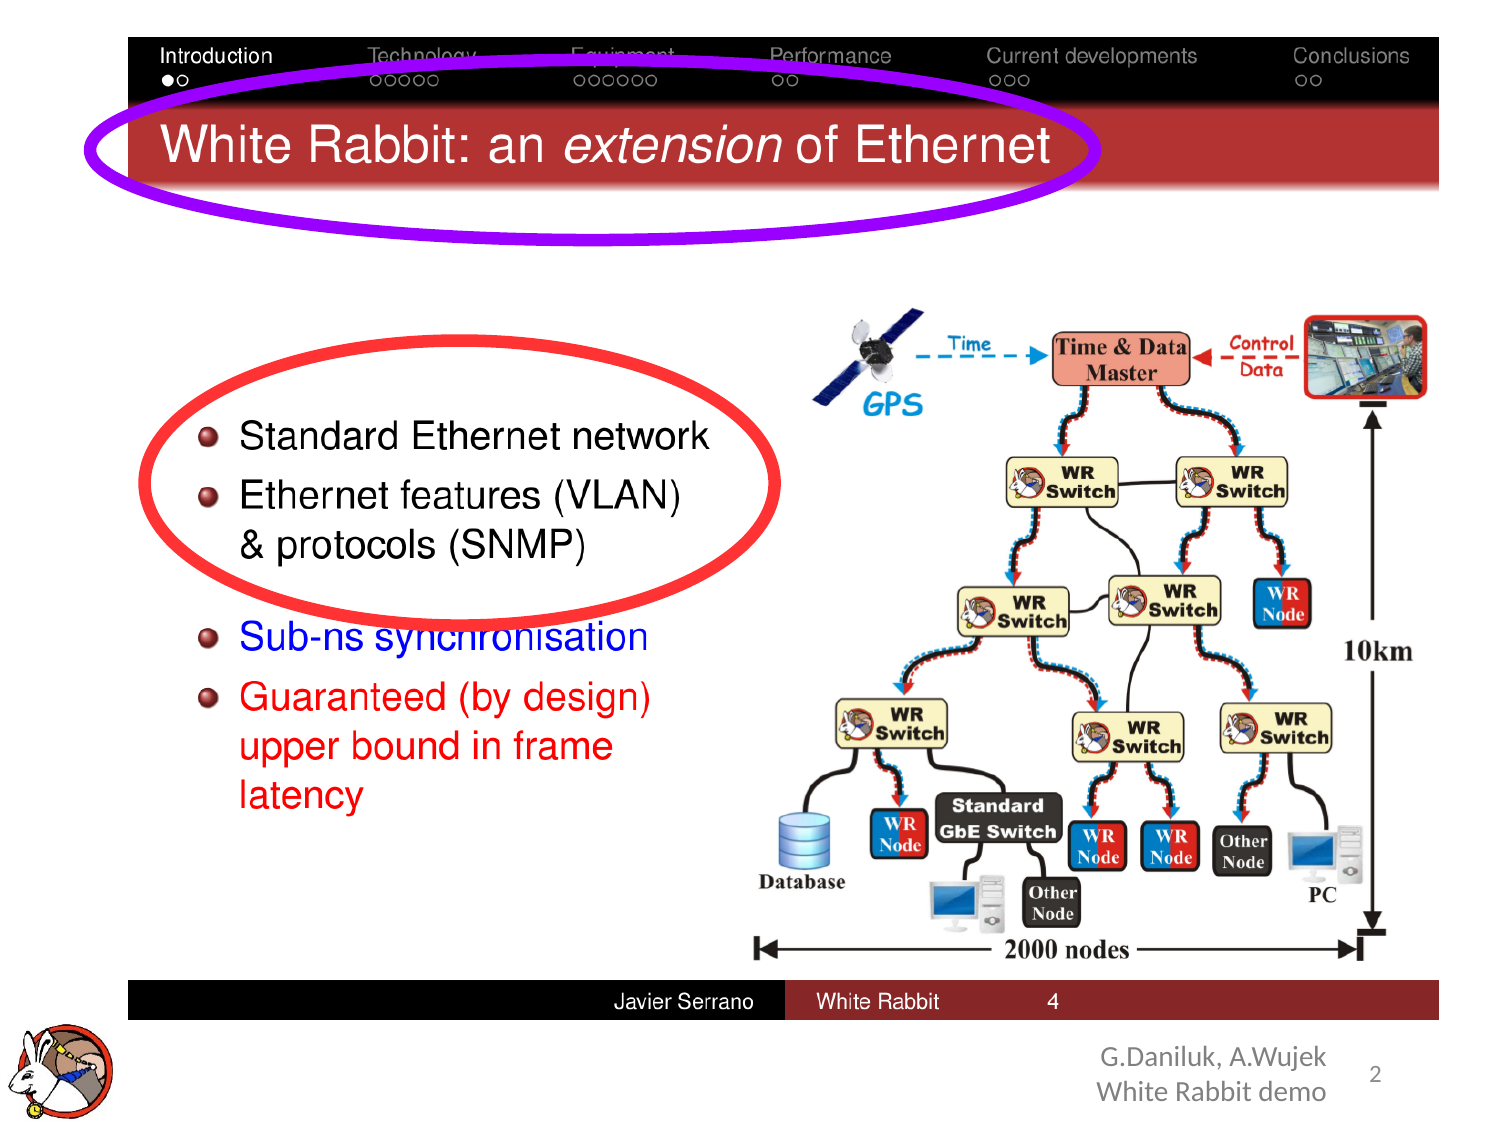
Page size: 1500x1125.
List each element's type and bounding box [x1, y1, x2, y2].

picture [7, 1024, 113, 1121]
picture [128, 67, 1088, 233]
picture [128, 37, 1439, 1021]
